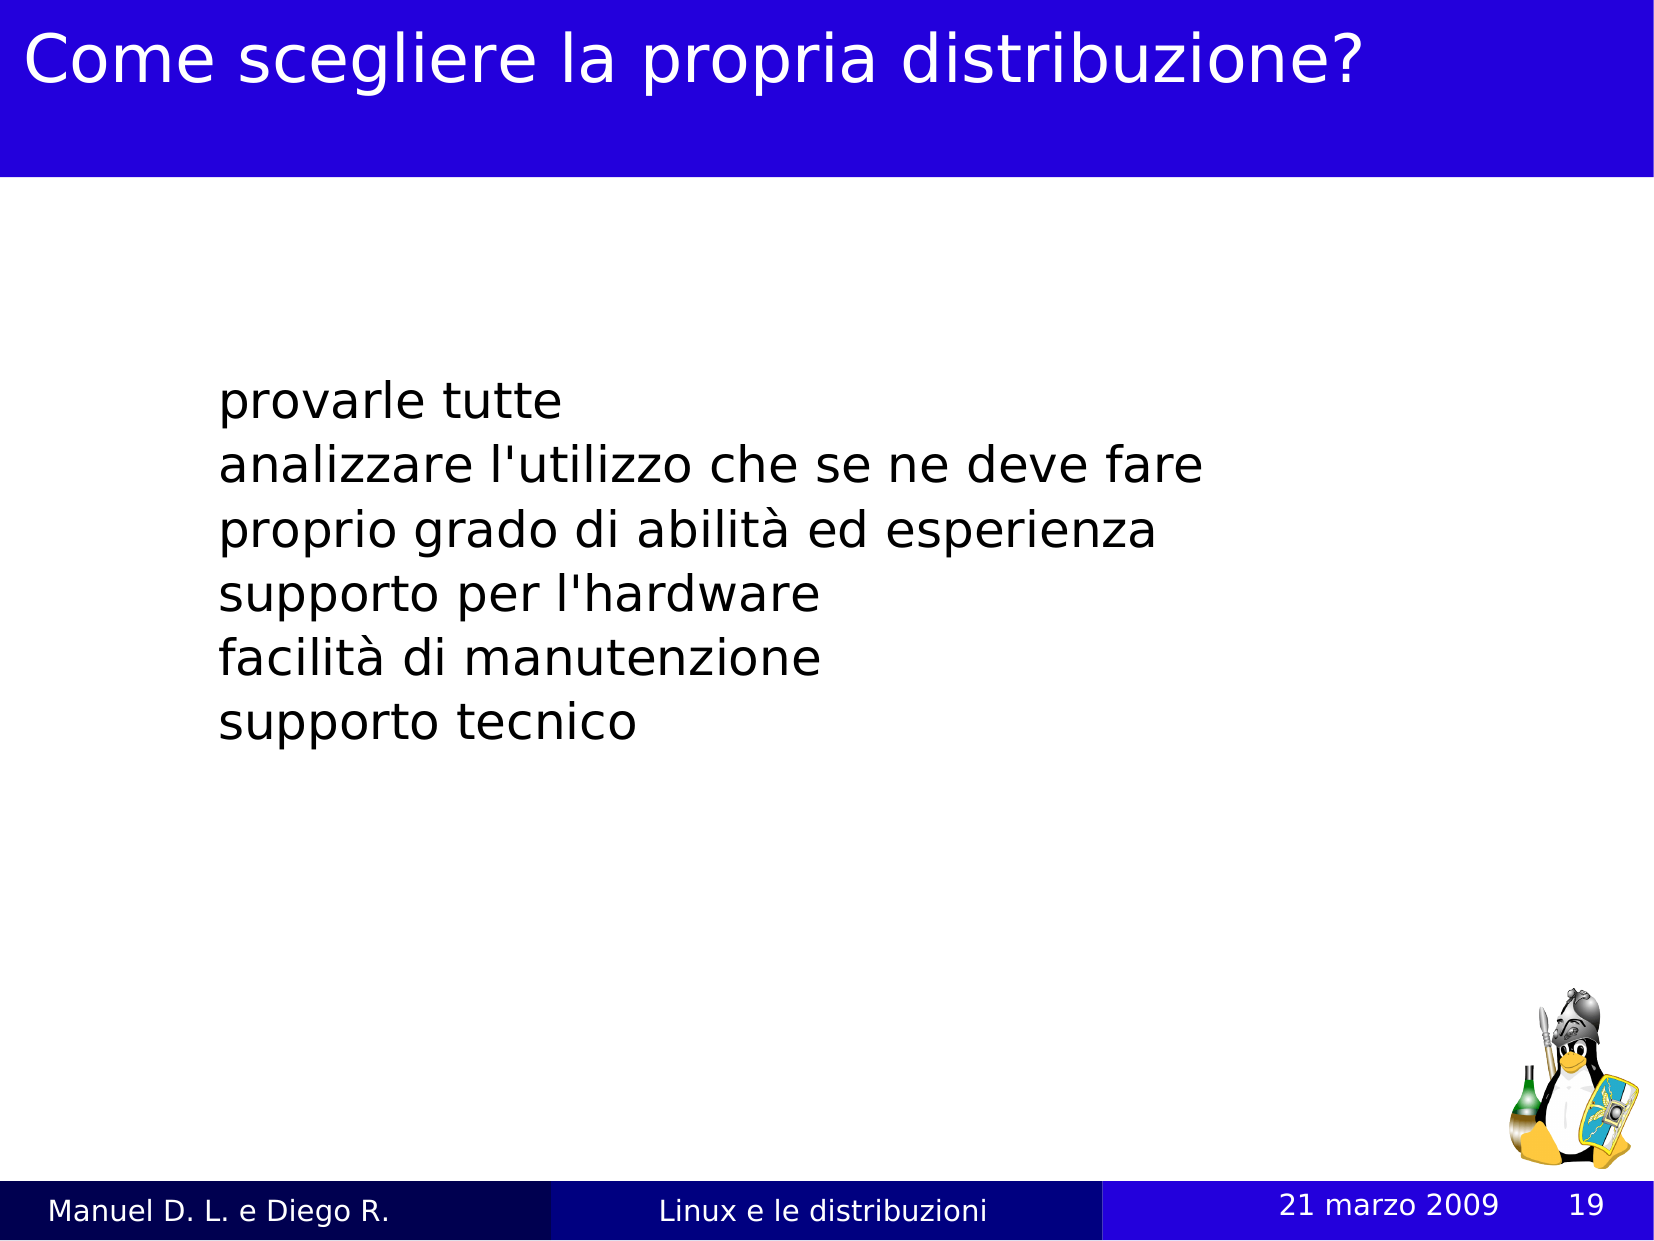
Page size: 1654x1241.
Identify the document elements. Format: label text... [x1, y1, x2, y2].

list provarle tutte analizzare l'utilizzo che se ne deve fare proprio grado di abilità ed esperienza supporto per l'hardware facilità di manutenzione supporto tecnico [200, 372, 1454, 880]
title Come scegliere la propria distribuzione? [23, 0, 1619, 119]
picture [1509, 988, 1639, 1169]
